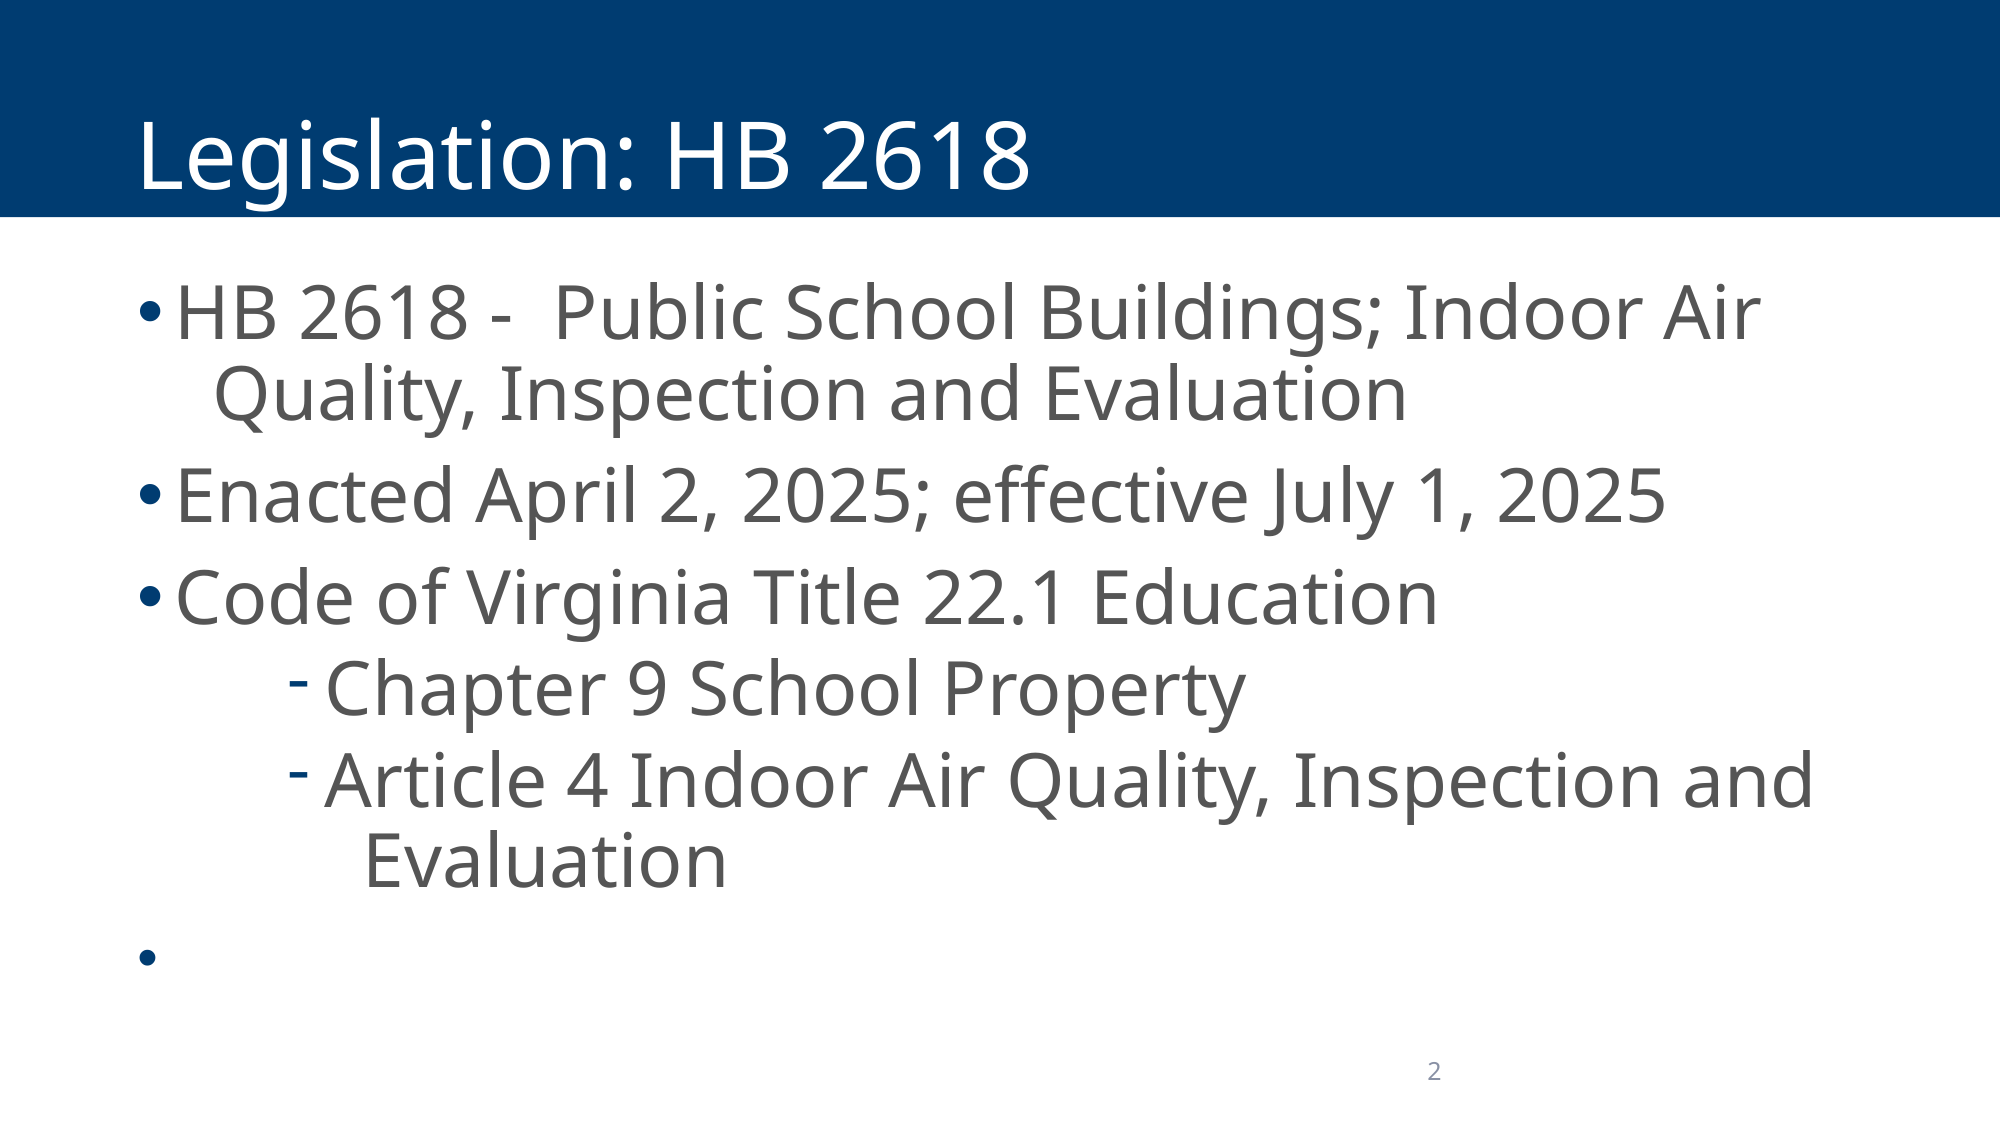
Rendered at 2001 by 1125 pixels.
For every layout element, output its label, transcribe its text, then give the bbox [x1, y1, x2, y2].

slide_number 3 [1412, 1042, 1863, 1103]
title Legislation: HB 2618 [0, 0, 2000, 218]
list HB 2618 - Public School Buildings; Indoor Air Quality, Inspection and Evaluation Enacted April 2, 2025; effective July 1, 2025 Code of Virginia Title 22.1 Education Chapter 9 School Property Article 4 Indoor Air Quality, Inspection and Evaluation [137, 274, 1863, 939]
